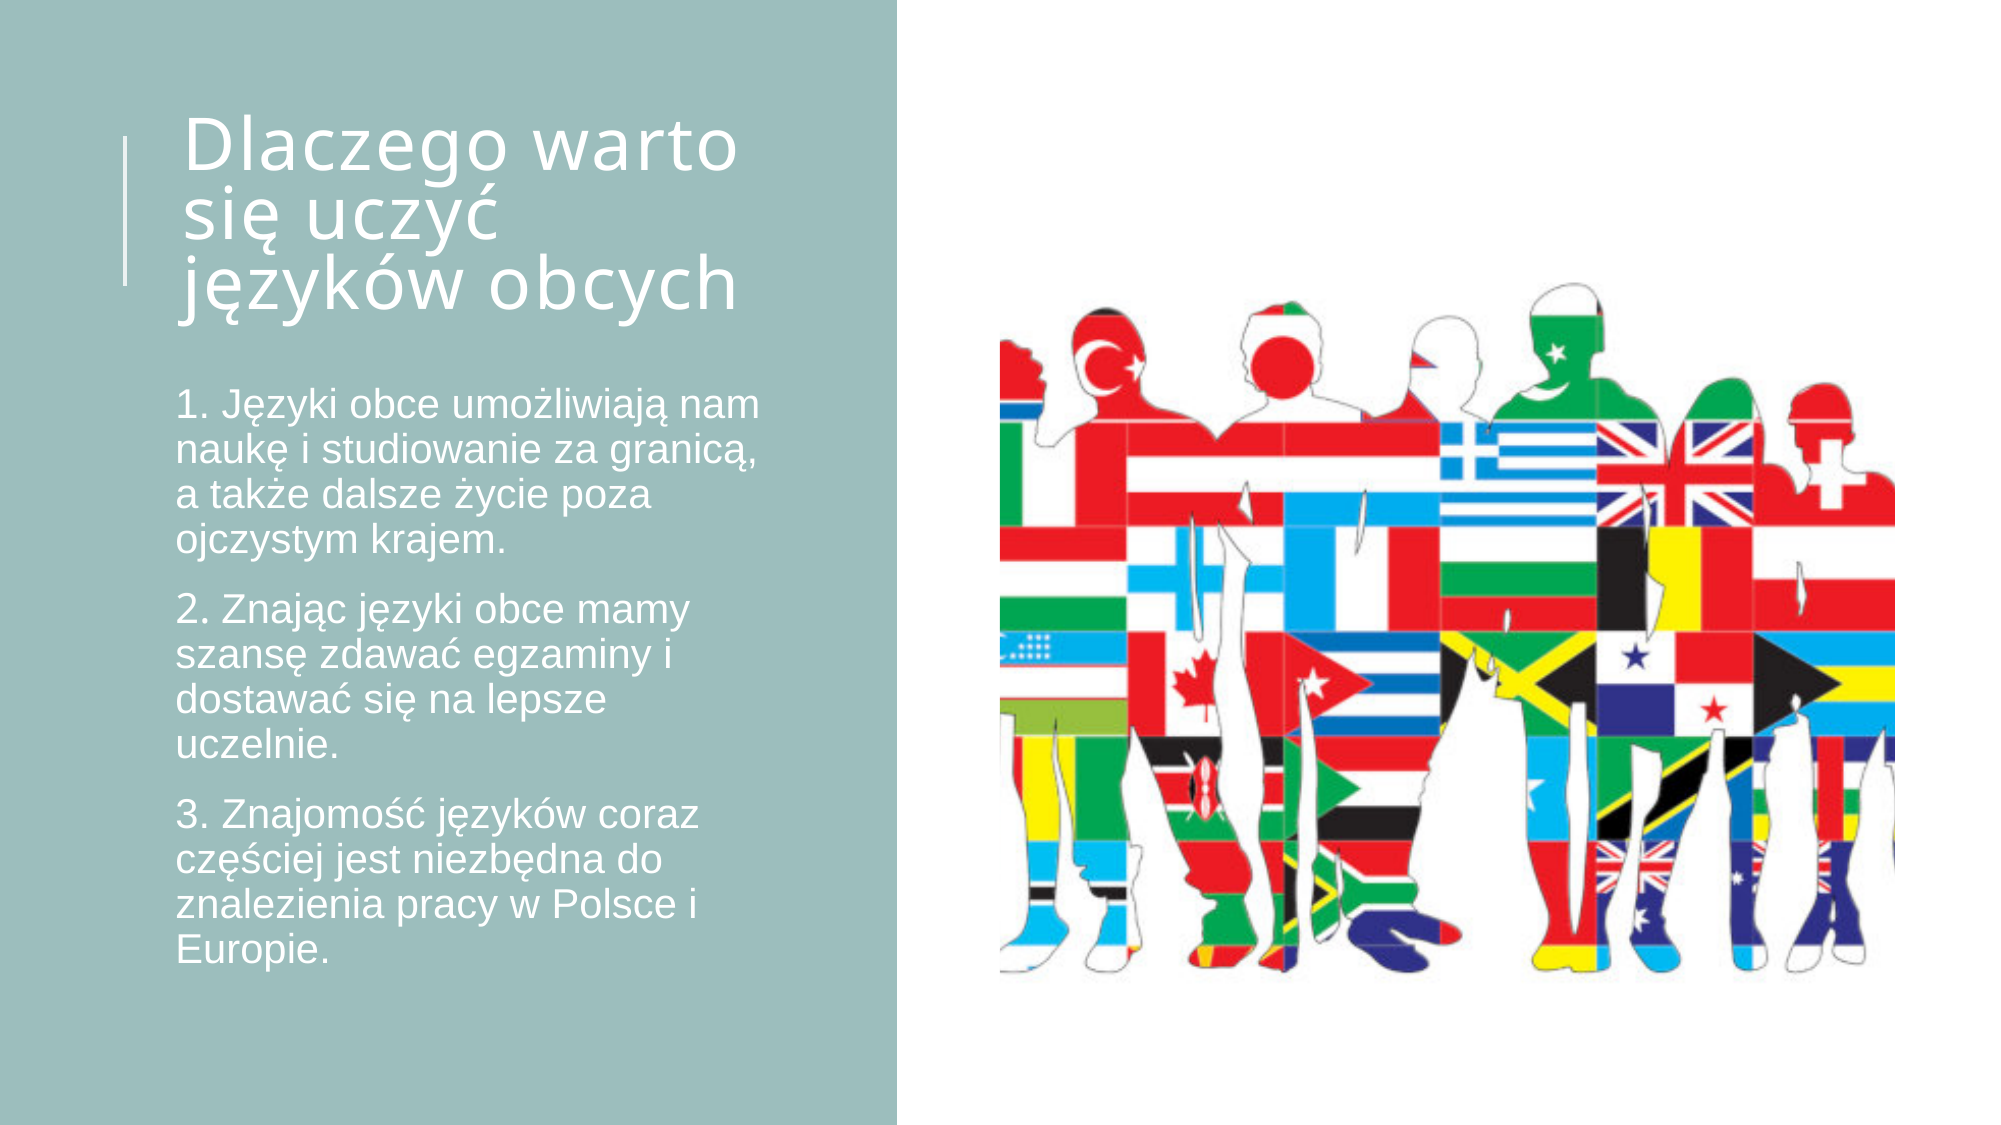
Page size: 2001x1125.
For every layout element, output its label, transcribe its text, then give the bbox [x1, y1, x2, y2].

text_box [0, 0, 897, 1125]
picture [999, 104, 1895, 1021]
title Dlaczego warto się uczyć języków obcych [168, 96, 788, 343]
list 1. Języki obce umożliwiają nam naukę i studiowanie za granicą, a także dalsze życie poza ojczystym krajem. 2. Znając języki obce mamy szansę zdawać egzaminy i dostawać się na lepsze uczelnie. 3. Znajomość języków coraz częściej jest niezbędna do znalezienia pracy w Polsce i Europie. [168, 375, 791, 1021]
